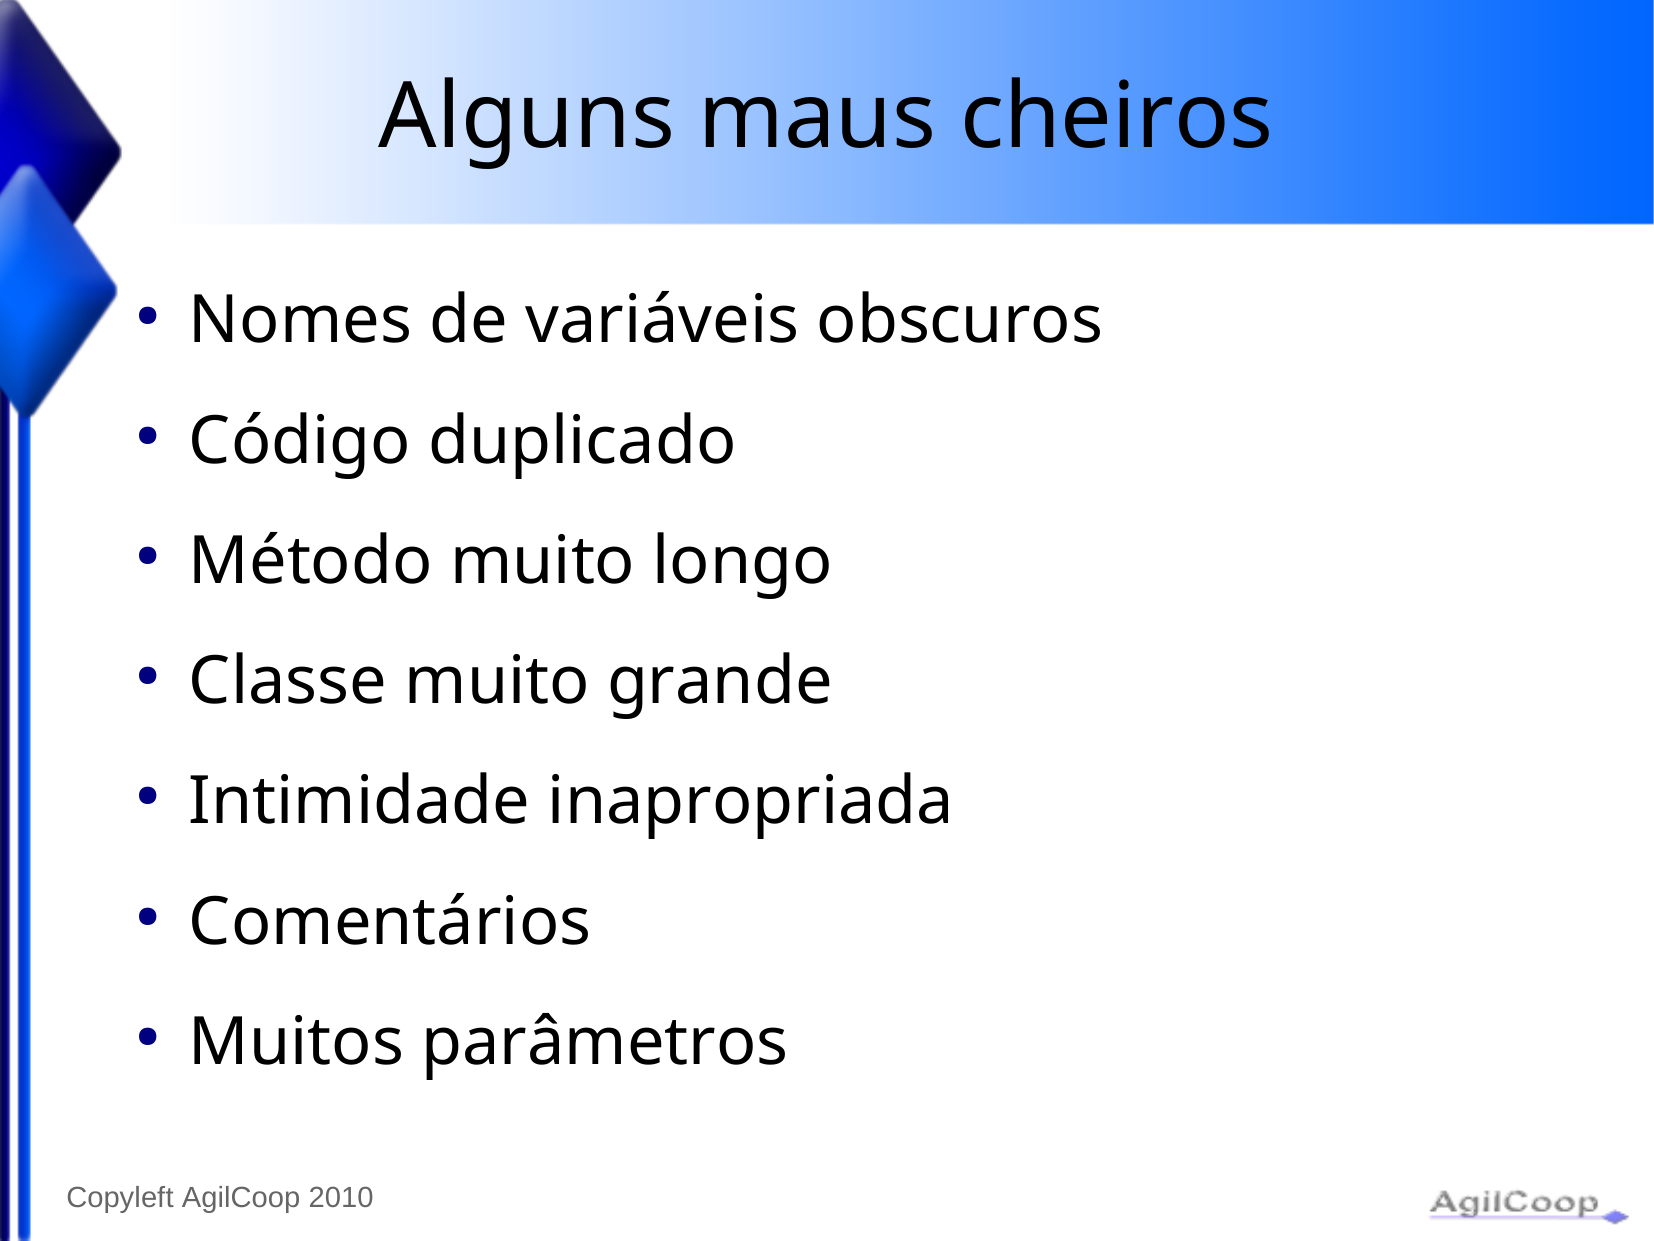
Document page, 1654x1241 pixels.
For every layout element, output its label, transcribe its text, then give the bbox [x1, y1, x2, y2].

title Alguns maus cheiros [82, 15, 1571, 208]
picture [0, 0, 1654, 1241]
list Nomes de variáveis obscuros Código duplicado Método muito longo Classe muito grande Intimidade inapropriada Comentários Muitos parâmetros [118, 271, 1607, 1108]
